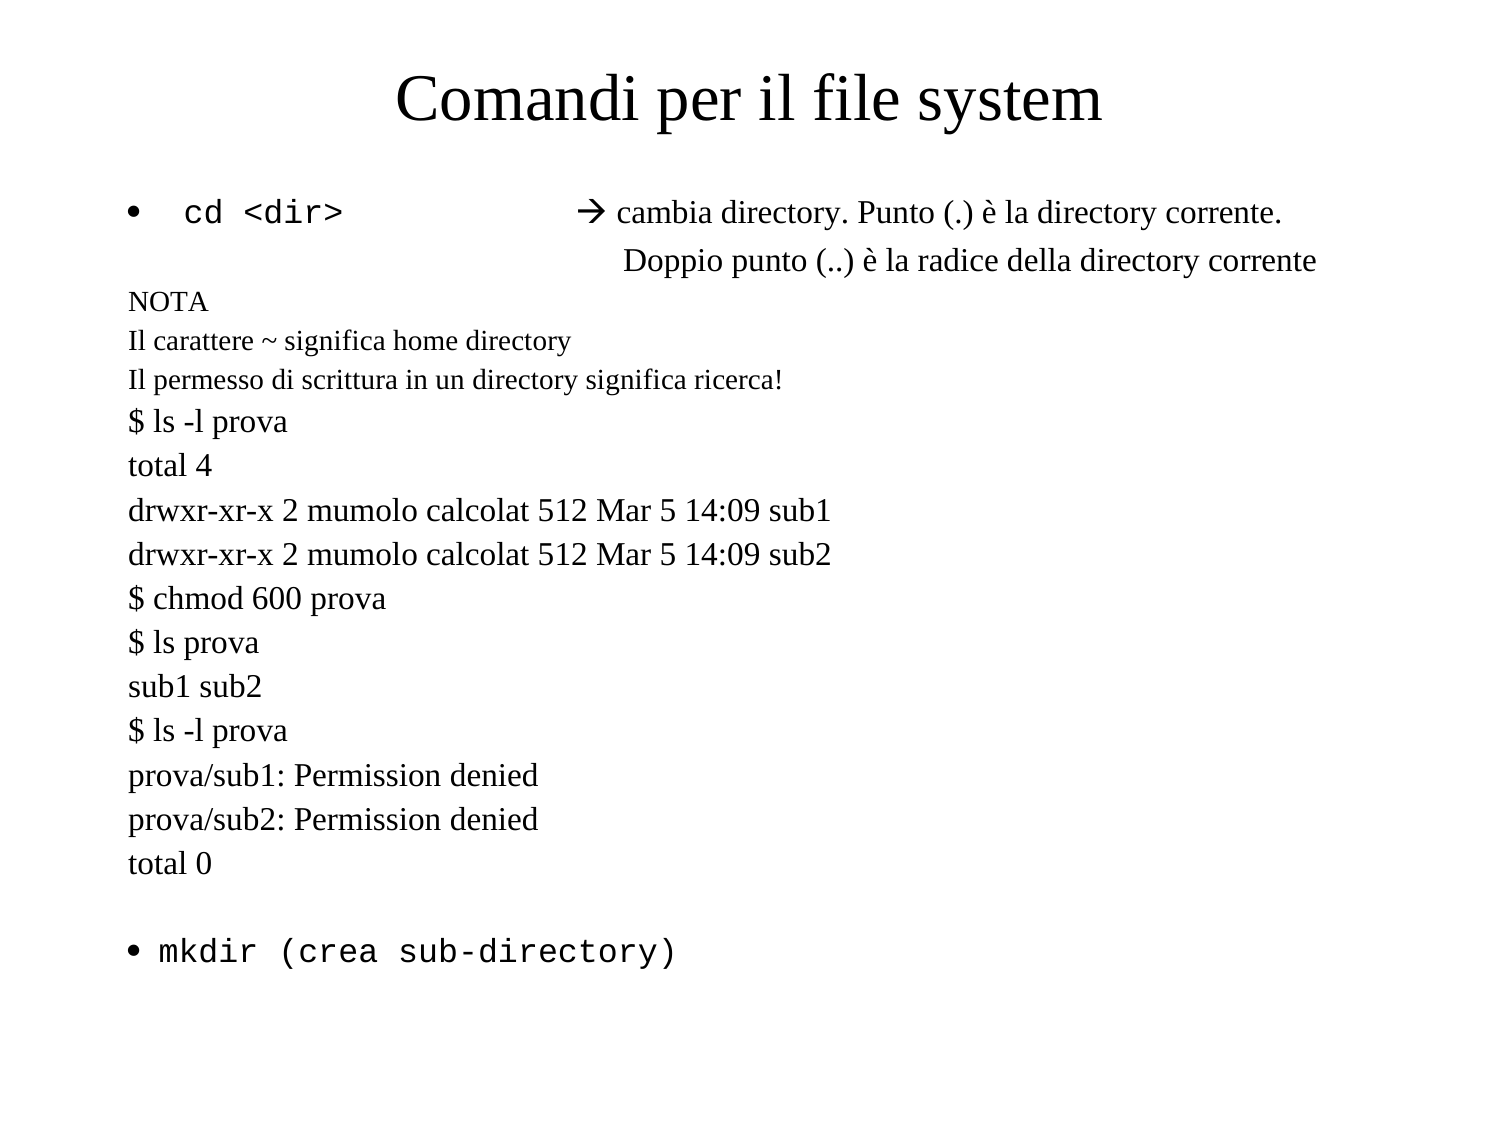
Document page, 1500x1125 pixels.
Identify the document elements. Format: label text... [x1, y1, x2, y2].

list  cd <dir>  cambia directory. Punto (.) è la directory corrente. Doppio punto (..) è la radice della directory corrente NOTA Il carattere ~ significa home directory Il permesso di scrittura in un directory significa ricerca! $ ls -l prova total 4 drwxr-xr-x 2 mumolo calcolat 512 Mar 5 14:09 sub1 drwxr-xr-x 2 mumolo calcolat 512 Mar 5 14:09 sub2 $ chmod 600 prova $ ls prova sub1 sub2 $ ls -l prova prova/sub1: Permission denied prova/sub2: Permission denied total 0 mkdir (crea sub-directory) [112, 187, 1388, 1055]
title Comandi per il file system [112, 0, 1388, 187]
